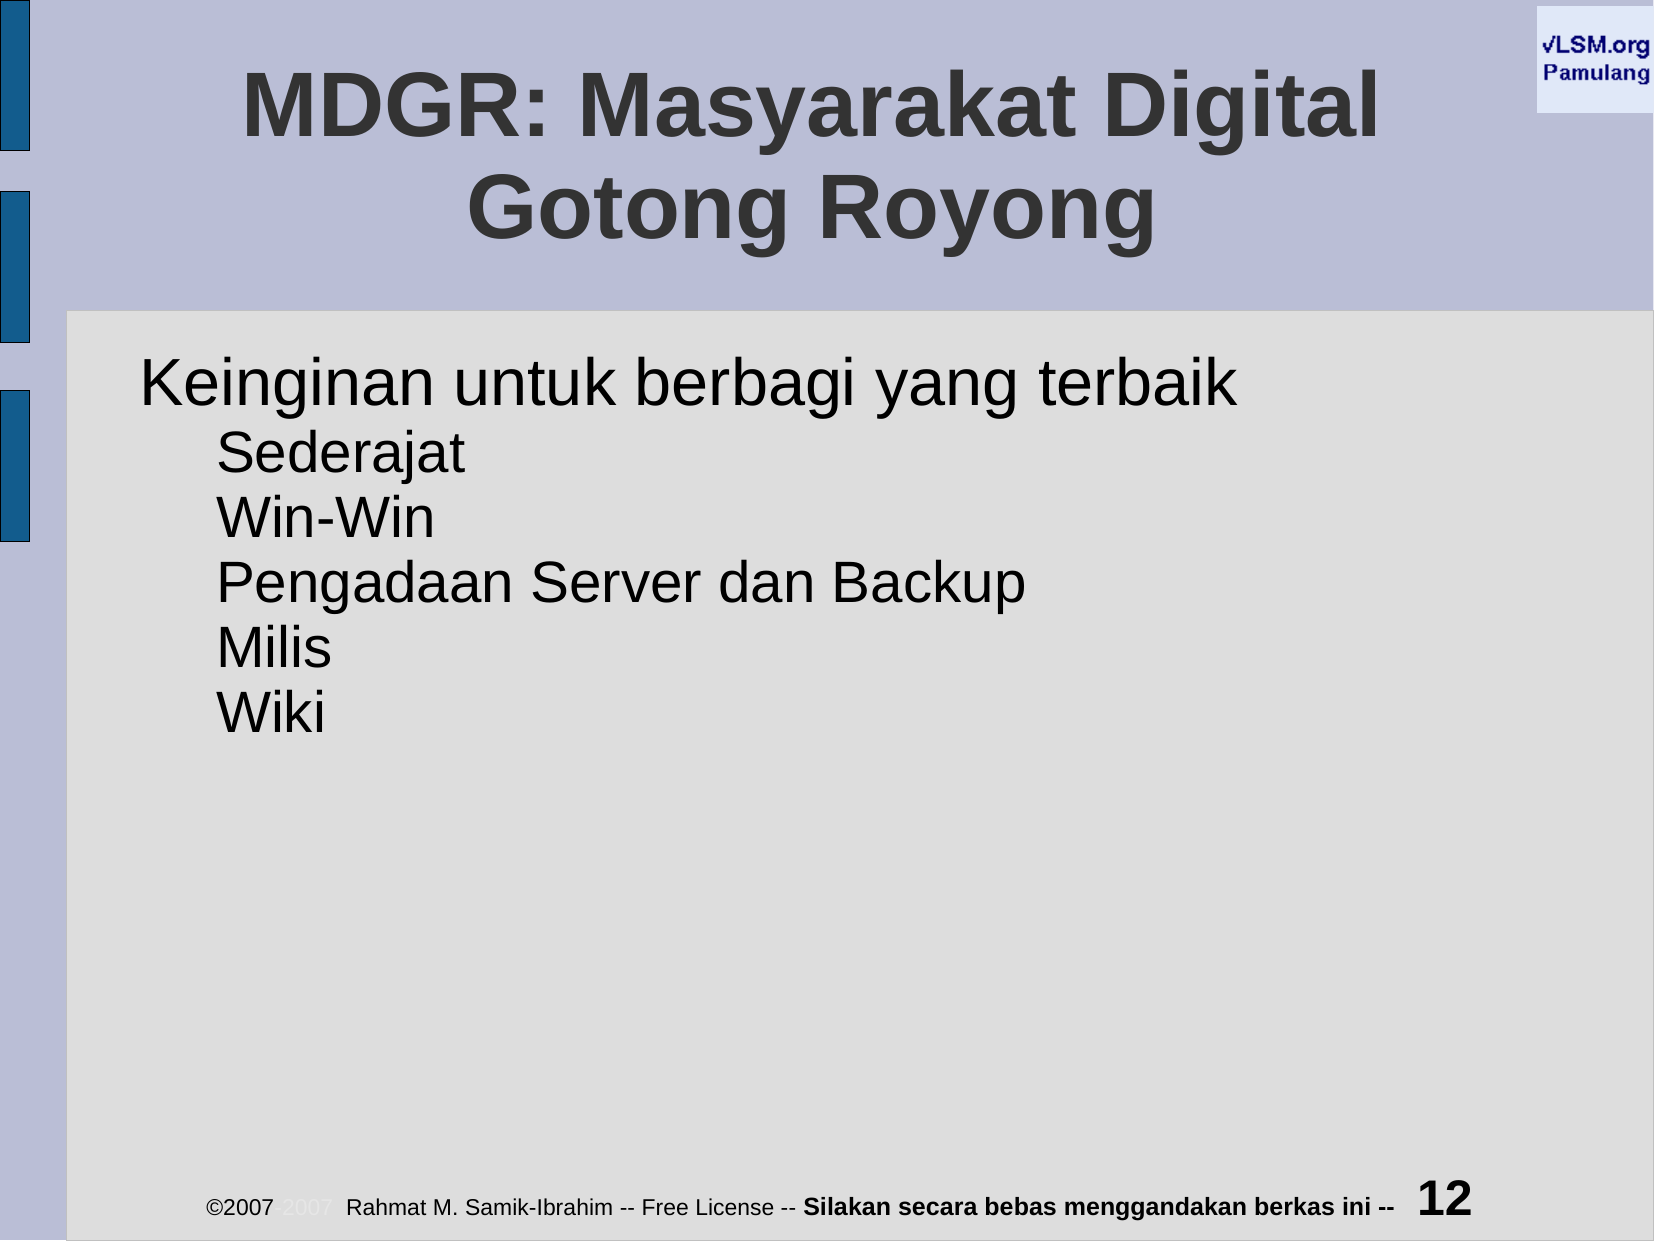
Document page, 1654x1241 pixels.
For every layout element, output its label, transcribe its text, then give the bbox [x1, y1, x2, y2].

title MDGR: Masyarakat Digital Gotong Royong [87, 48, 1538, 263]
picture [1537, 6, 1654, 113]
list Keinginan untuk berbagi yang terbaik Sederajat Win-Win Pengadaan Server dan Backup Milis Wiki [121, 344, 1534, 1112]
